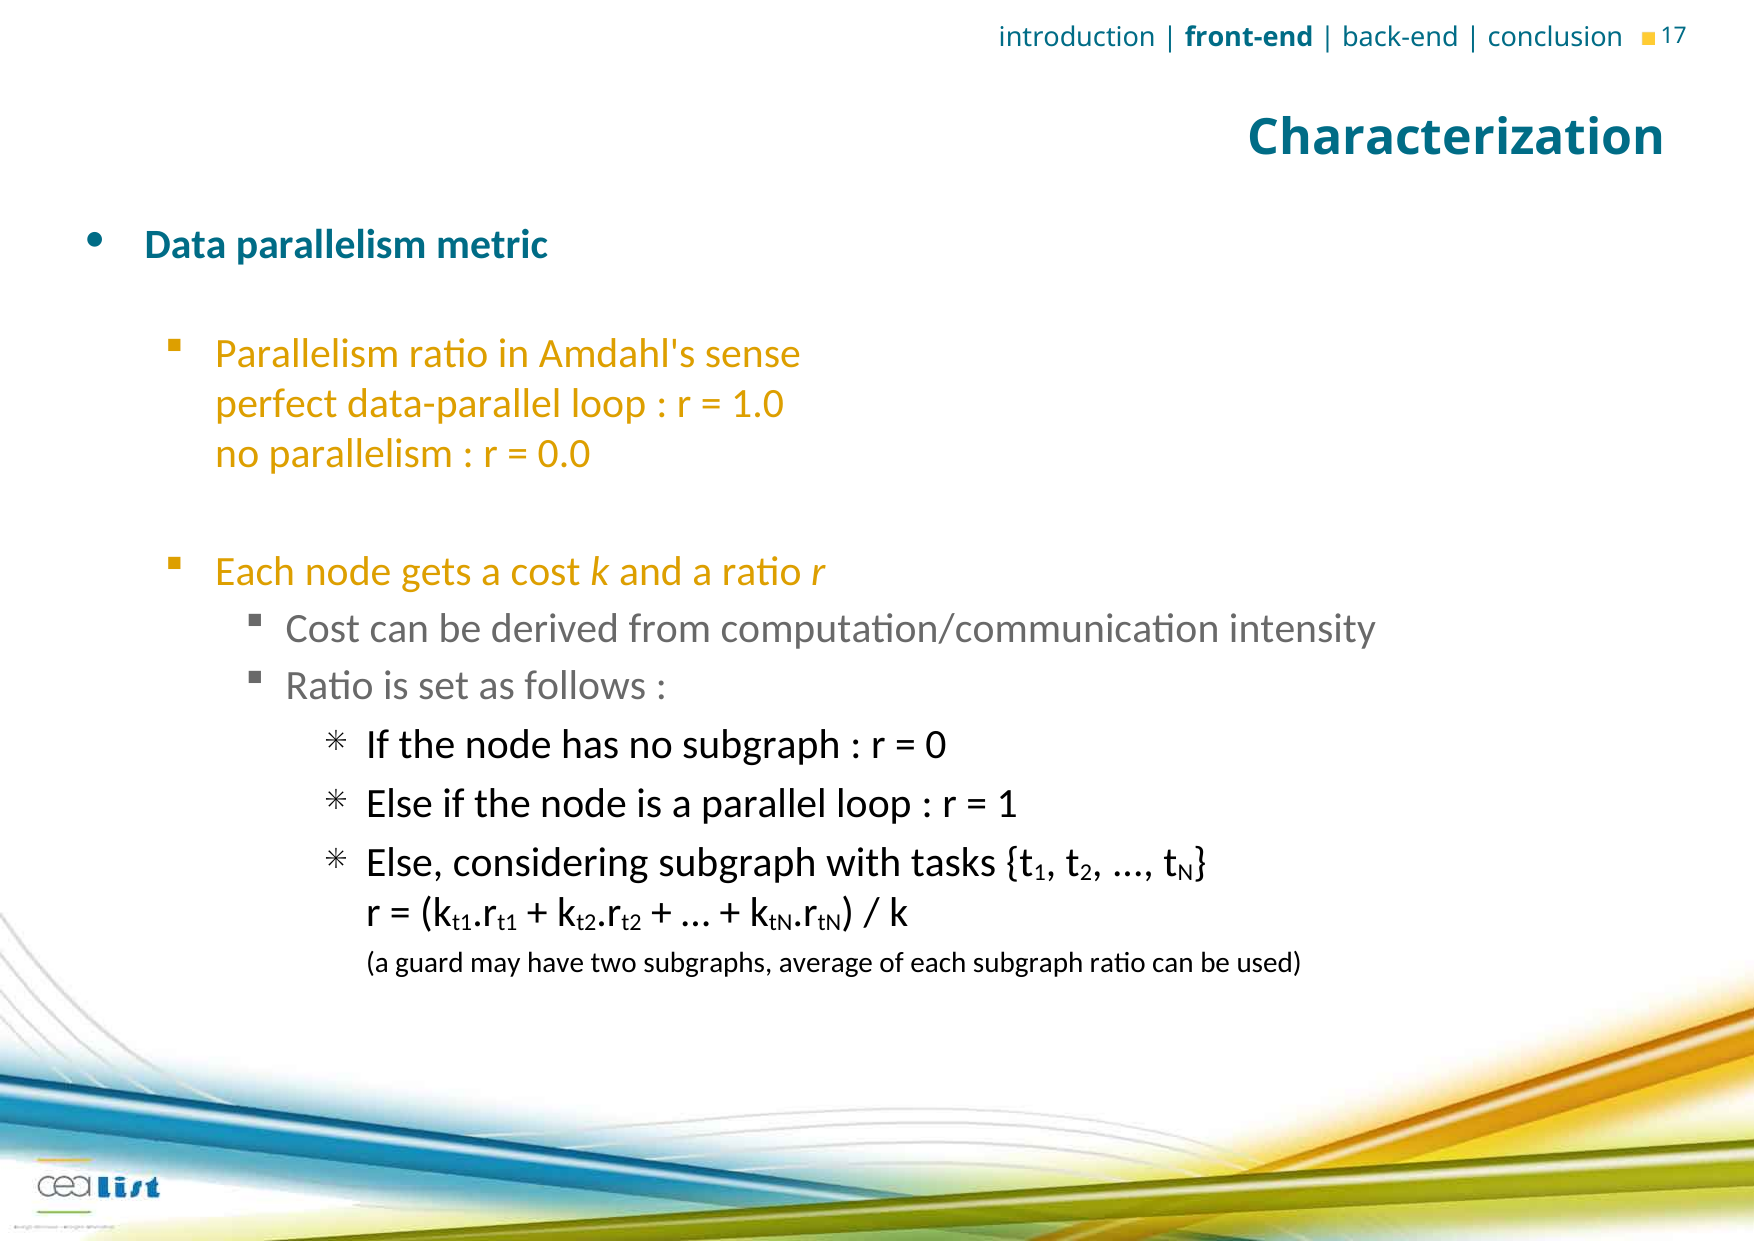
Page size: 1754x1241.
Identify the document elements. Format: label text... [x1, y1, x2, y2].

title Characterization [72, 86, 1682, 183]
picture [0, 0, 1754, 1241]
text_box <number> [1640, 12, 1704, 60]
list Data parallelism metric Parallelism ratio in Amdahl's sense perfect data-parallel loop : r = 1.0 no parallelism : r = 0.0 Each node gets a cost k and a ratio r Cost can be derived from computation/communication intensity Ratio is set as follows : If the node has no subgraph : r = 0 Else if the node is a parallel loop : r = 1 Else, considering subgraph with tasks {t1, t2, ..., tN} r = (kt1.rt1 + kt2.rt2 + … + ktN.rtN) / k (a guard may have two subgraphs, average of each subgraph ratio can be used) [68, 208, 1679, 1021]
title introduction | front-end | back-end | conclusion [404, 11, 1640, 61]
